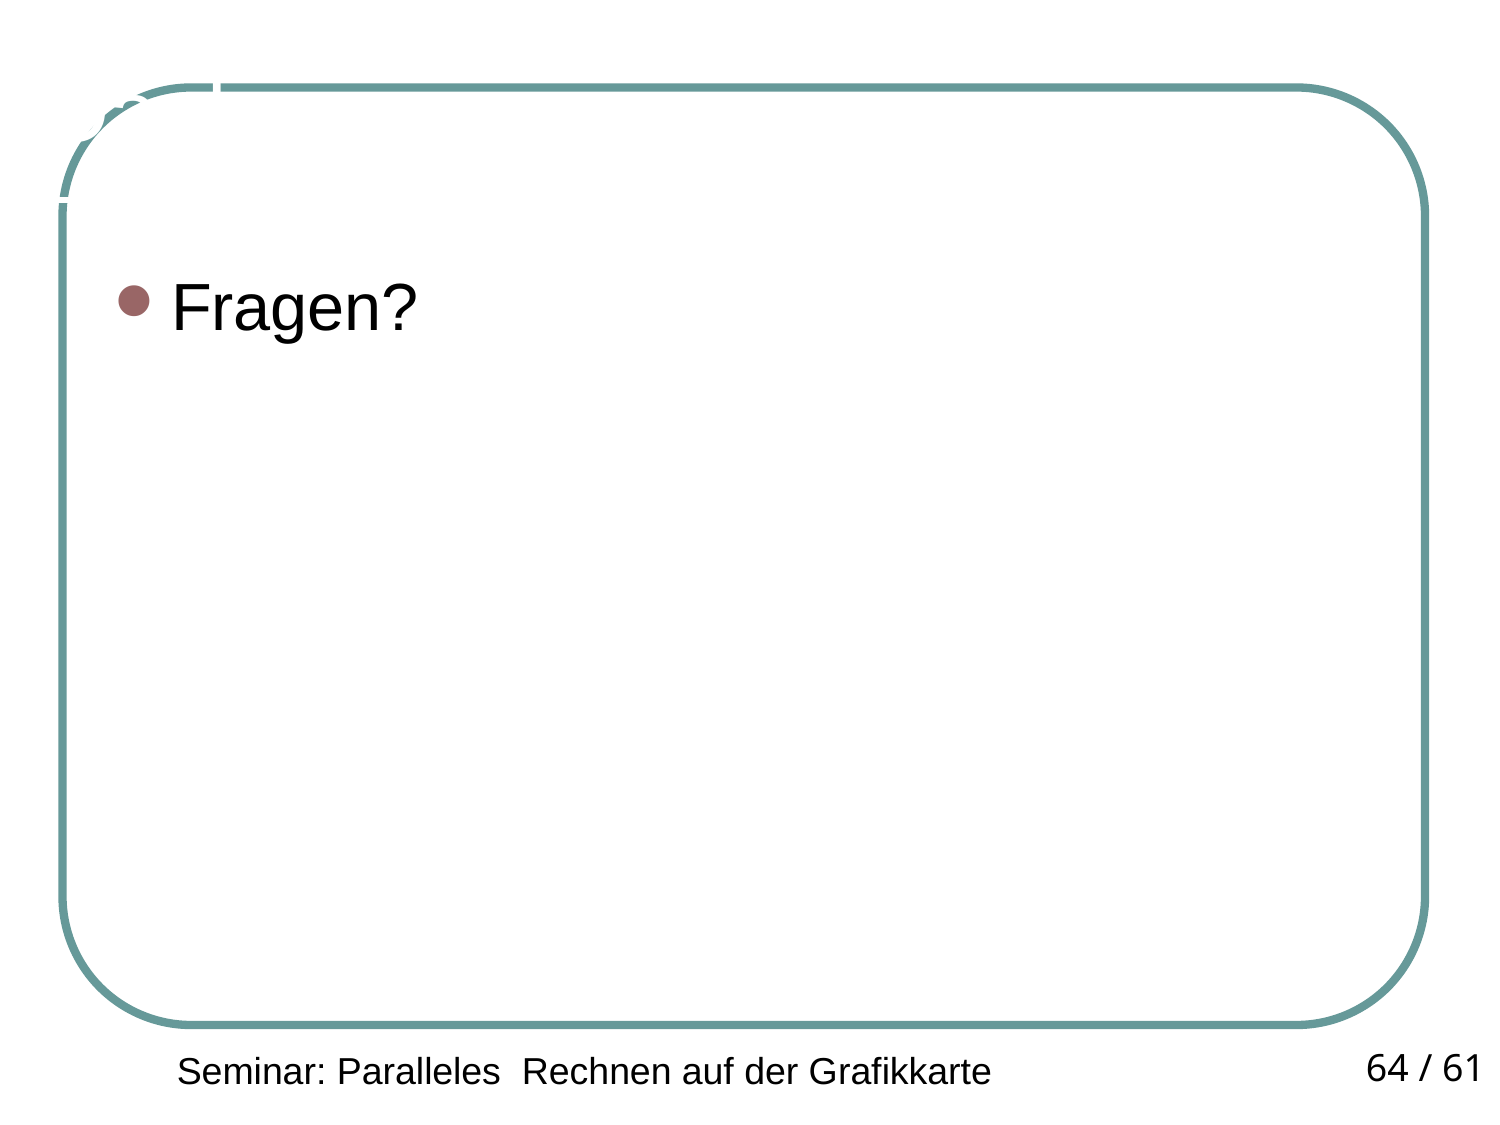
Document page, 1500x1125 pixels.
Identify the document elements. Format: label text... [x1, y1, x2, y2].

title Danke [31, 0, 1347, 226]
list Fragen? [99, 262, 1401, 989]
